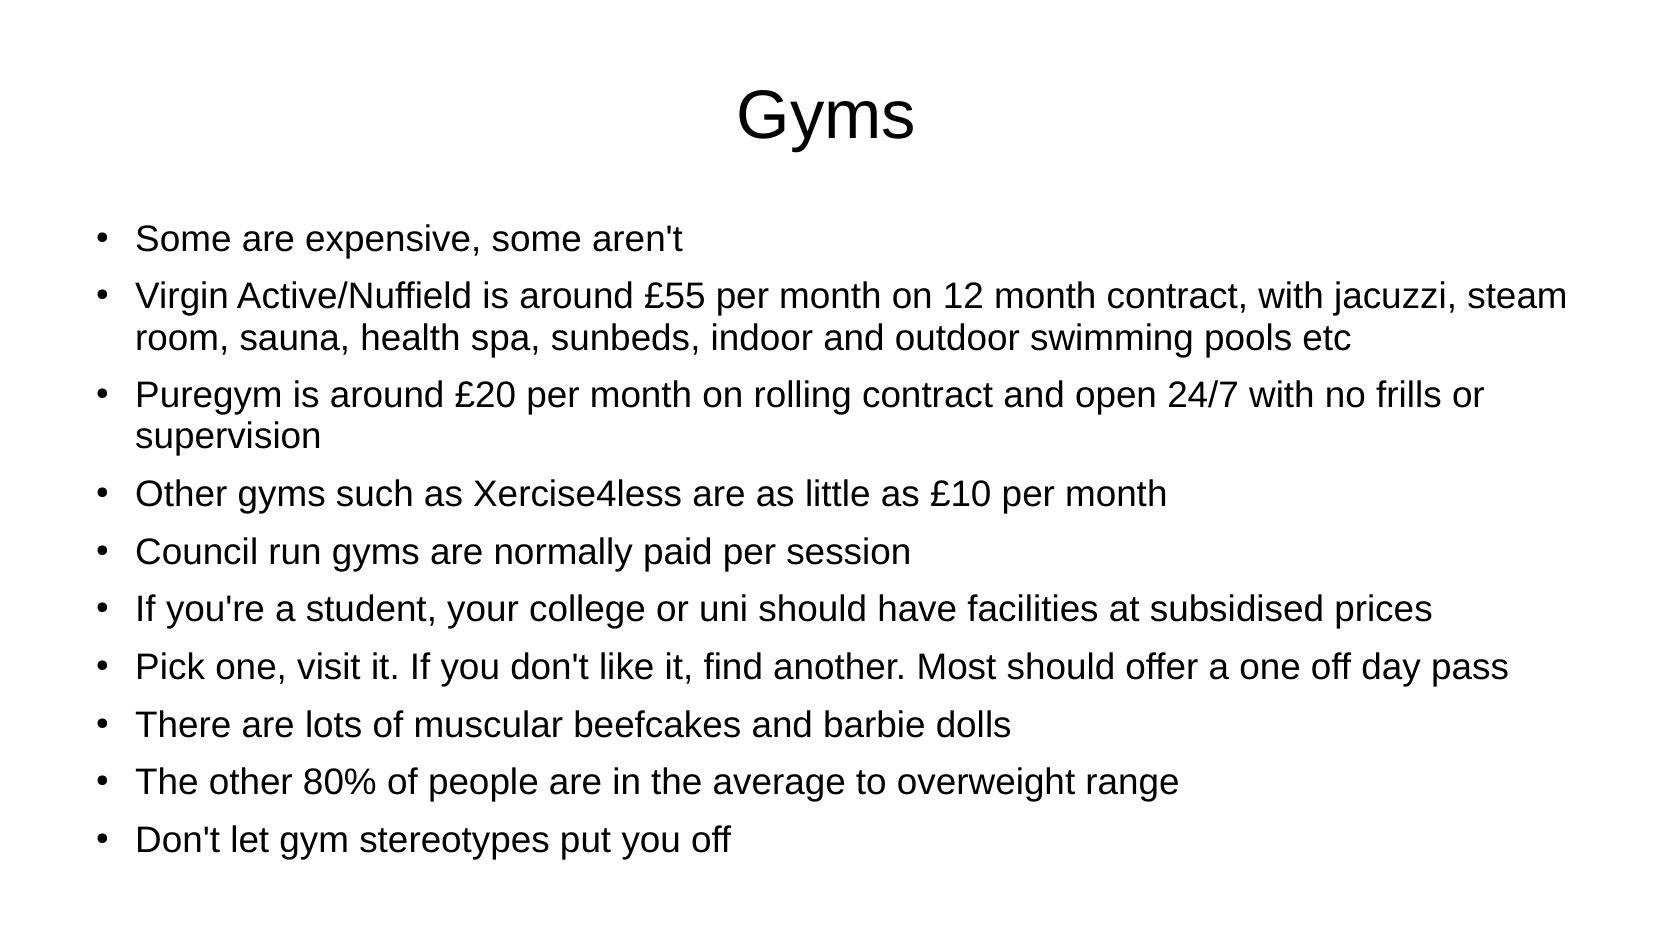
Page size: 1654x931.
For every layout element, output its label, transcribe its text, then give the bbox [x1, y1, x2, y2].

title Gyms [82, 37, 1571, 193]
list Some are expensive, some aren't Virgin Active/Nuffield is around £55 per month on 12 month contract, with jacuzzi, steam room, sauna, health spa, sunbeds, indoor and outdoor swimming pools etc Puregym is around £20 per month on rolling contract and open 24/7 with no frills or supervision Other gyms such as Xercise4less are as little as £10 per month Council run gyms are normally paid per session If you're a student, your college or uni should have facilities at subsidised prices Pick one, visit it. If you don't like it, find another. Most should offer a one off day pass There are lots of muscular beefcakes and barbie dolls The other 80% of people are in the average to overweight range Don't let gym stereotypes put you off [82, 217, 1571, 875]
